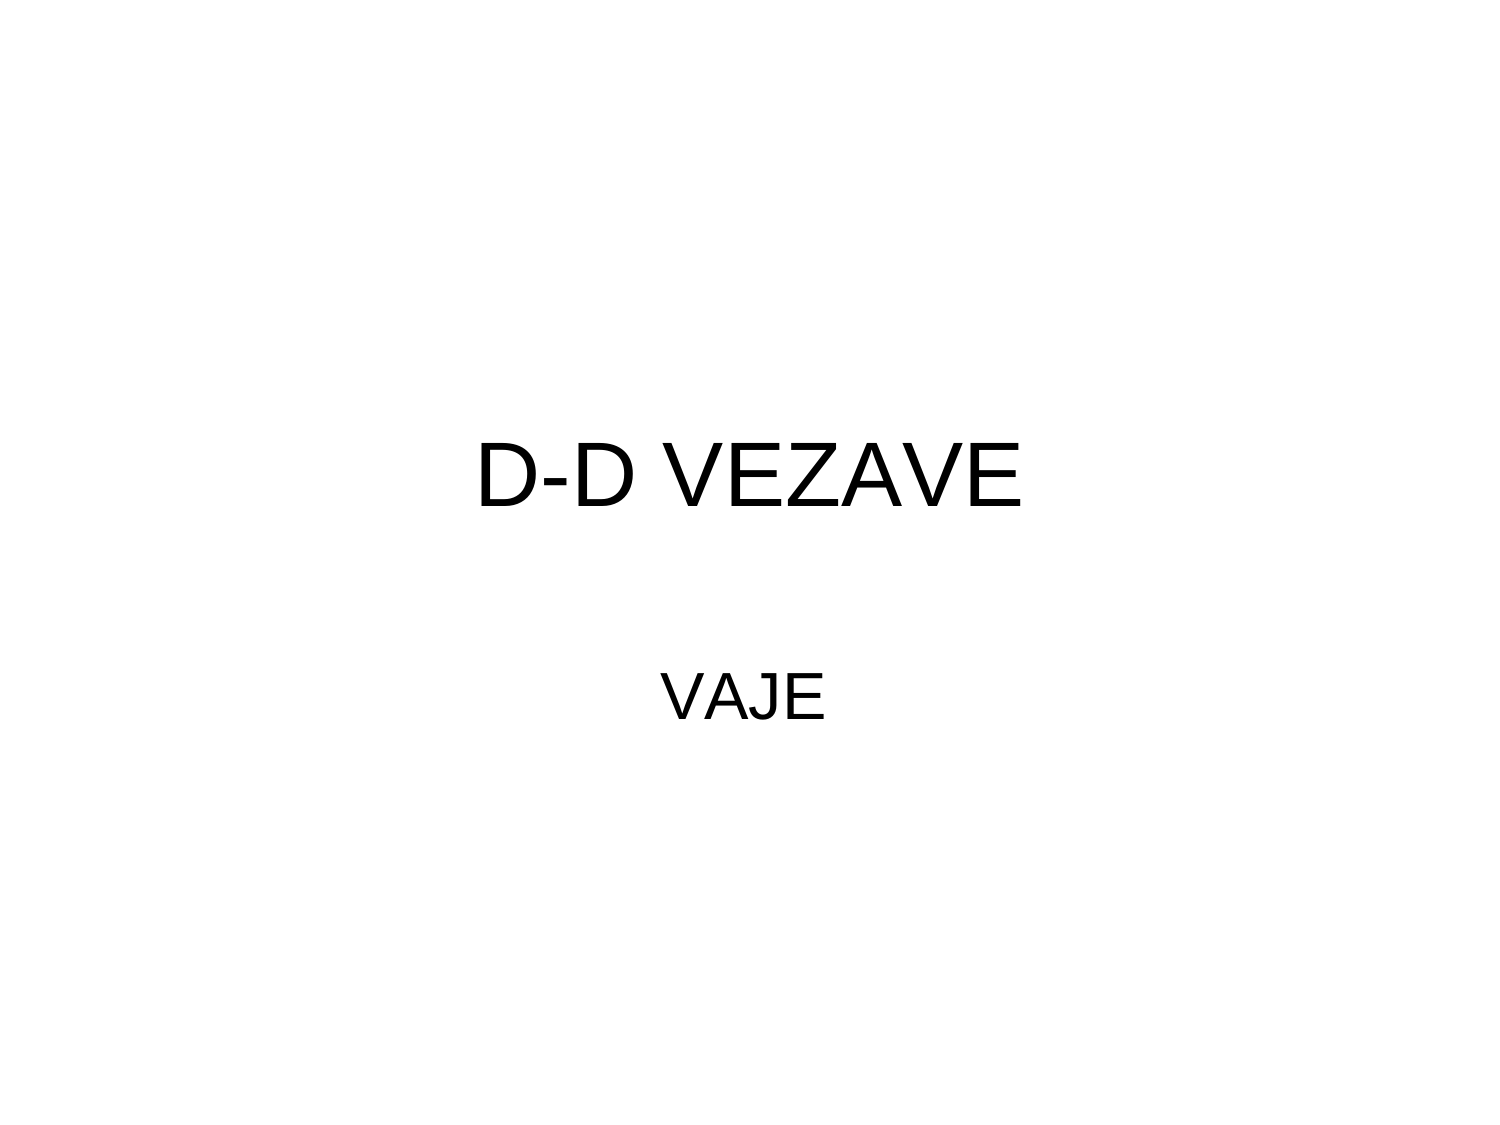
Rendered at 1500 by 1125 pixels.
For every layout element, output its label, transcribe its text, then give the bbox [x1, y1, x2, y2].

text_box VAJE [218, 645, 1269, 933]
title D-D VEZAVE [112, 349, 1388, 591]
